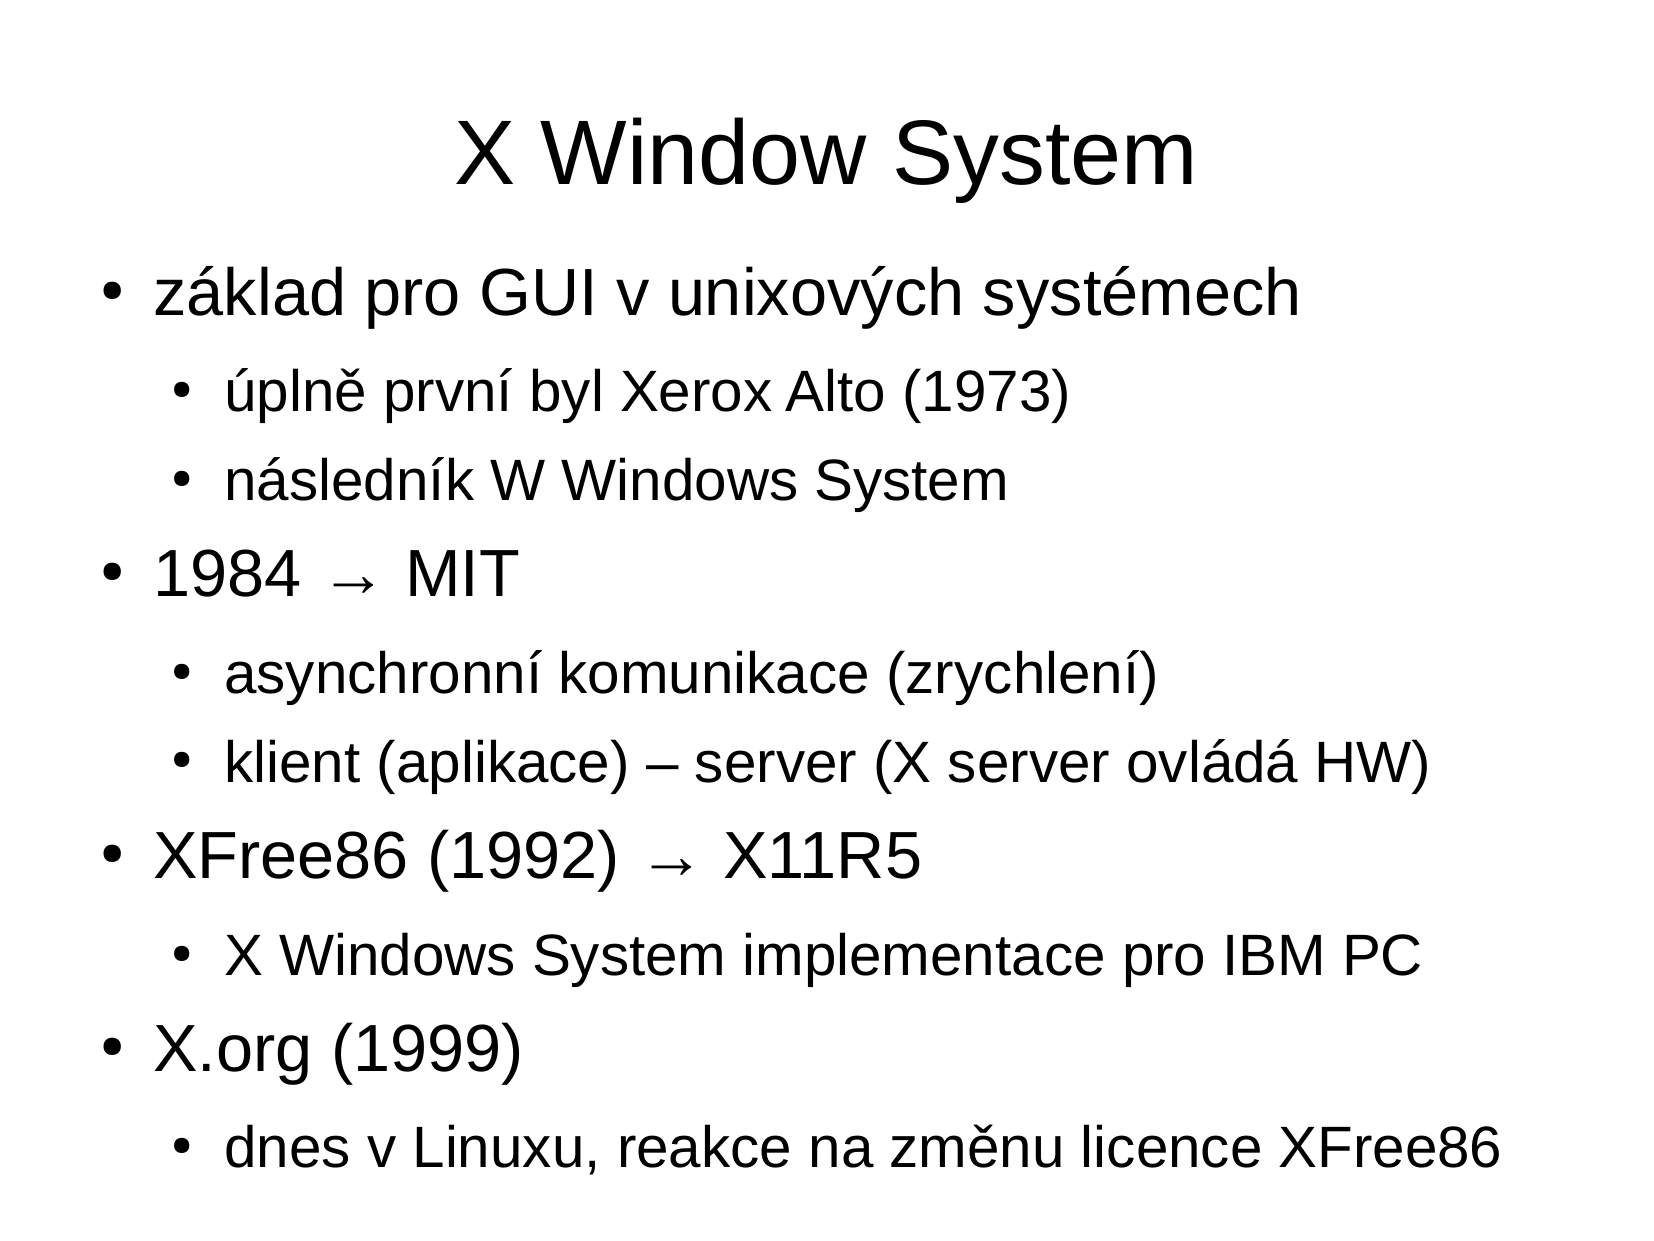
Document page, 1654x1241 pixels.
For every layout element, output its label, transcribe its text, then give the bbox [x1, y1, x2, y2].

title X Window System [82, 56, 1571, 250]
list základ pro GUI v unixových systémech úplně první byl Xerox Alto (1973) následník W Windows System 1984 → MIT asynchronní komunikace (zrychlení) klient (aplikace) – server (X server ovládá HW) XFree86 (1992) → X11R5 X Windows System implementace pro IBM PC X.org (1999) dnes v Linuxu, reakce na změnu licence XFree86 [82, 254, 1571, 1181]
